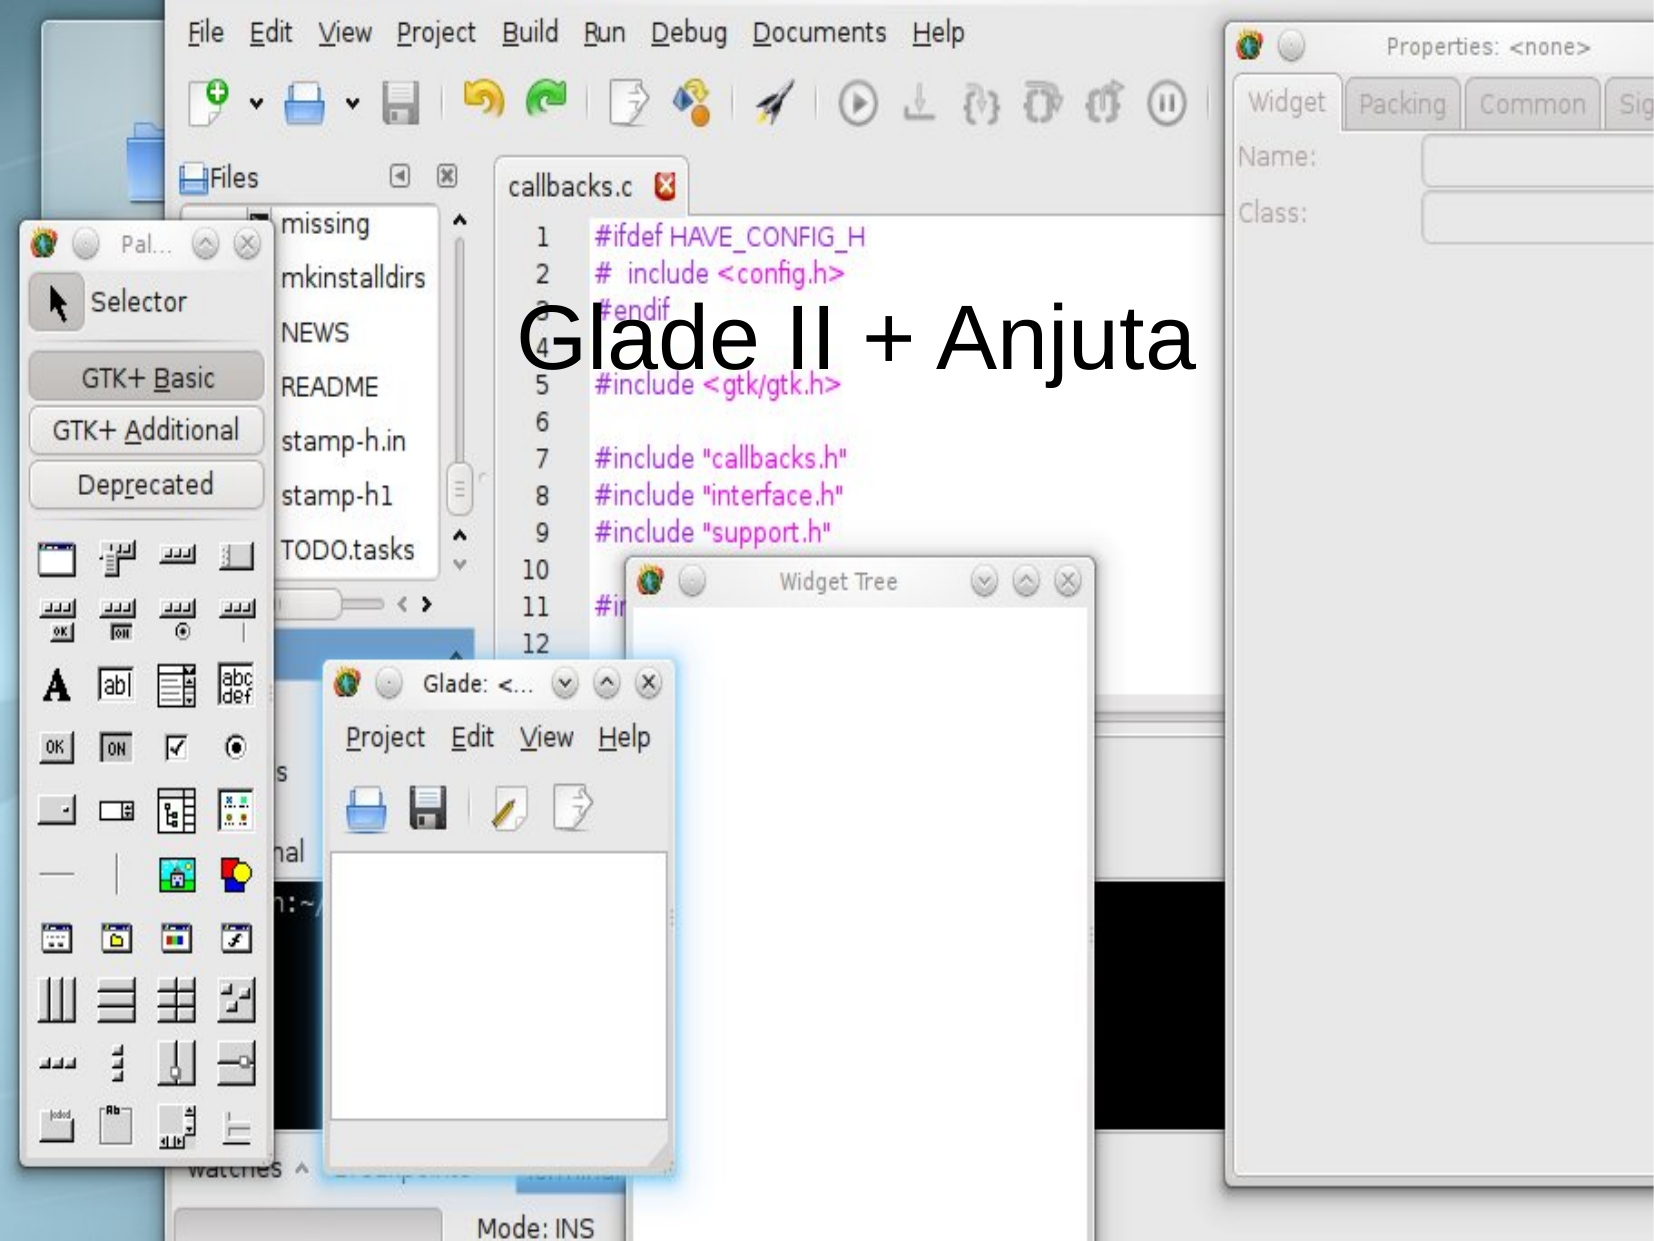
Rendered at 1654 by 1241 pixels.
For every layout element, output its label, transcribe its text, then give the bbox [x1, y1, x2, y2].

picture [0, 0, 1654, 1241]
title Glade II + Anjuta [112, 262, 1601, 413]
